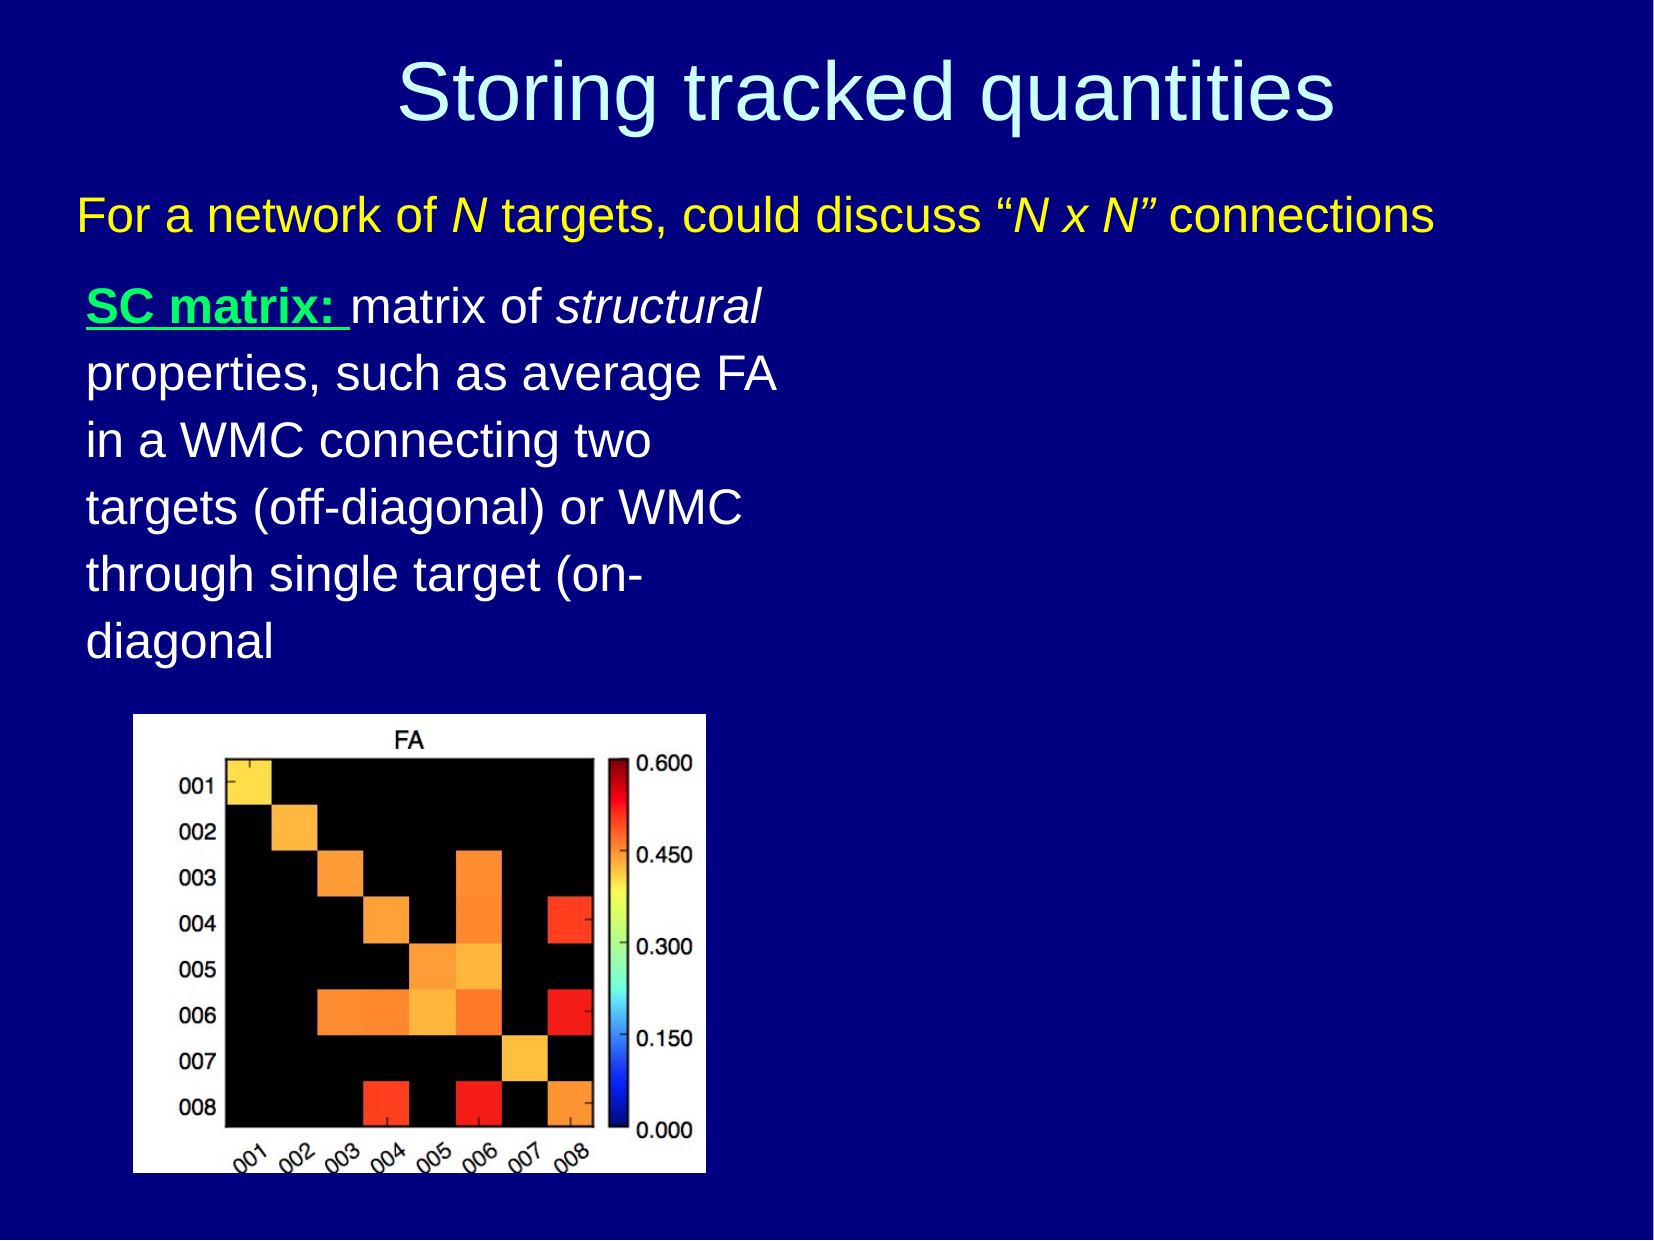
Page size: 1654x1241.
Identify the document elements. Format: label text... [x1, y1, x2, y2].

picture [133, 714, 706, 1173]
text_box For a network of N targets, could discuss “N x N” connections [47, 168, 1613, 256]
title Storing tracked quantities [106, 23, 1627, 160]
text_box SC matrix: matrix of structural properties, such as average FA in a WMC connecting two targets (off-diagonal) or WMC through single target (on-diagonal [70, 260, 795, 665]
